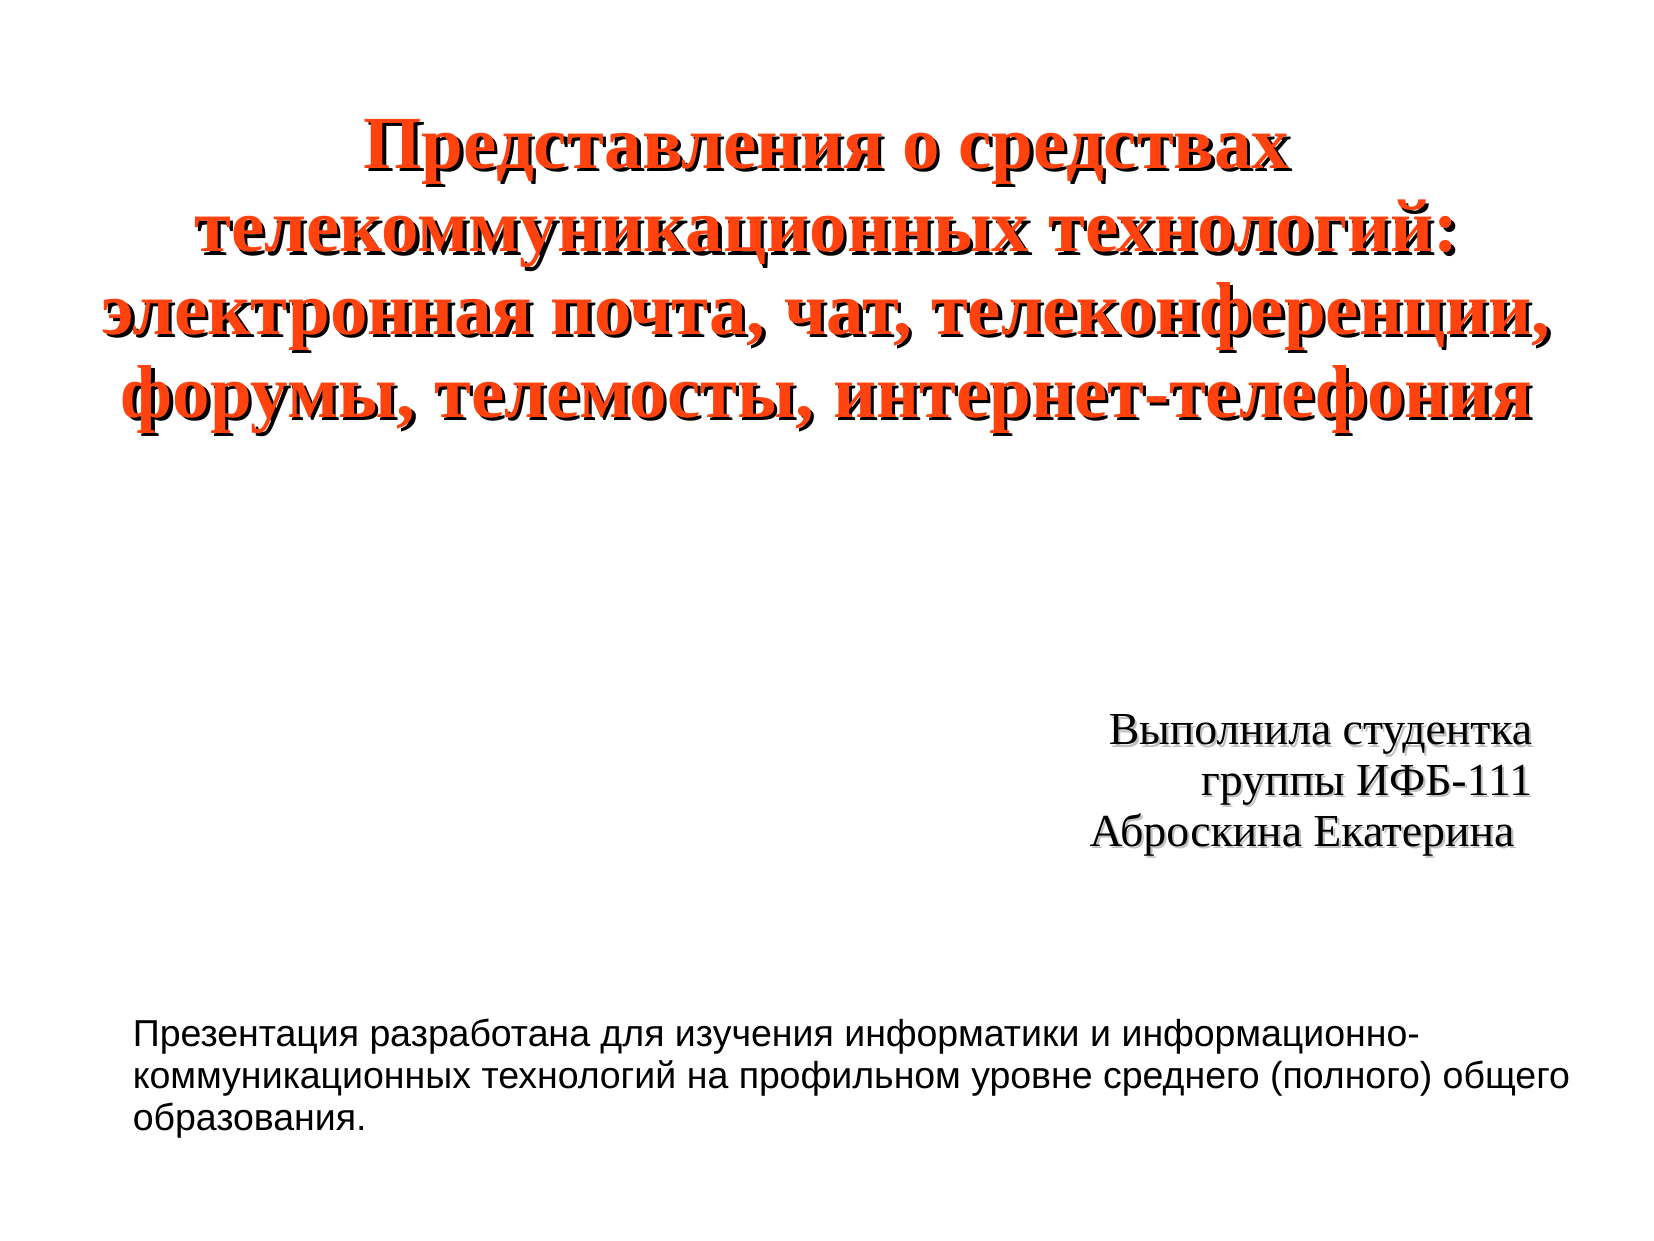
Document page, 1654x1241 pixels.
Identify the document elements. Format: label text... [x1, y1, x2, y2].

text_box Представления о средствах телекоммуникационных технологий: электронная почта, чат, телеконференции, форумы, телемосты, интернет-телефония [82, 94, 1571, 442]
text_box Выполнила студентка группы ИФБ-111 Аброскина Екатерина [1074, 696, 1548, 865]
text_box Презентация разработана для изучения информатики и информационно-коммуникационных технологий на профильном уровне среднего (полного) общего образования. [118, 1004, 1595, 1146]
